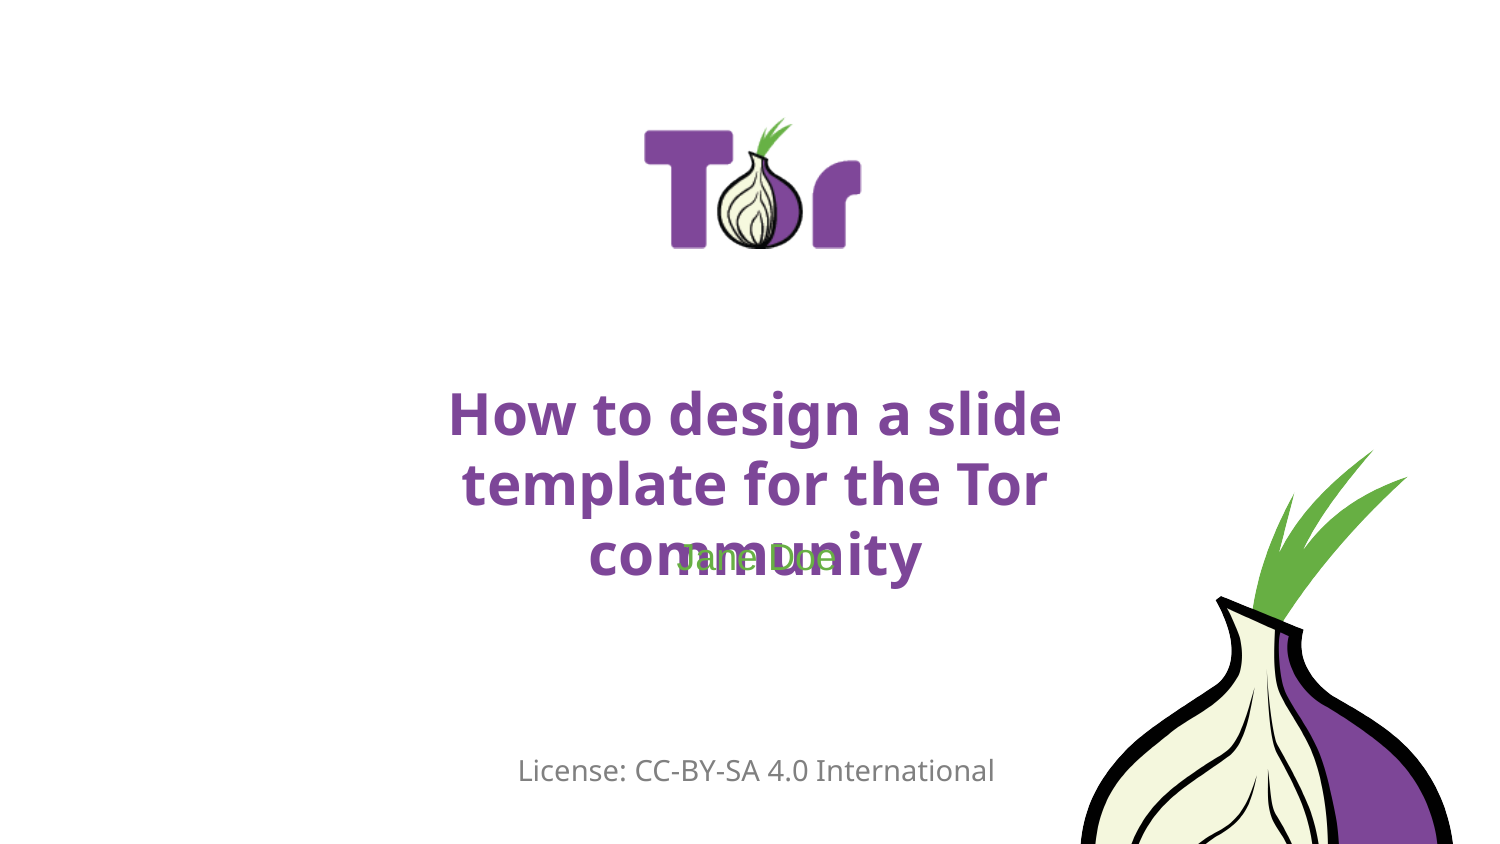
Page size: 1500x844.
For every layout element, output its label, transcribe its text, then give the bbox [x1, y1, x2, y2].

text_box How to design a slide template for the Tor community [324, 369, 1187, 595]
text_box License: CC-BY-SA 4.0 International [487, 744, 1026, 795]
picture [644, 117, 862, 250]
picture [1080, 449, 1454, 844]
text_box Jane Doe [431, 525, 1080, 586]
